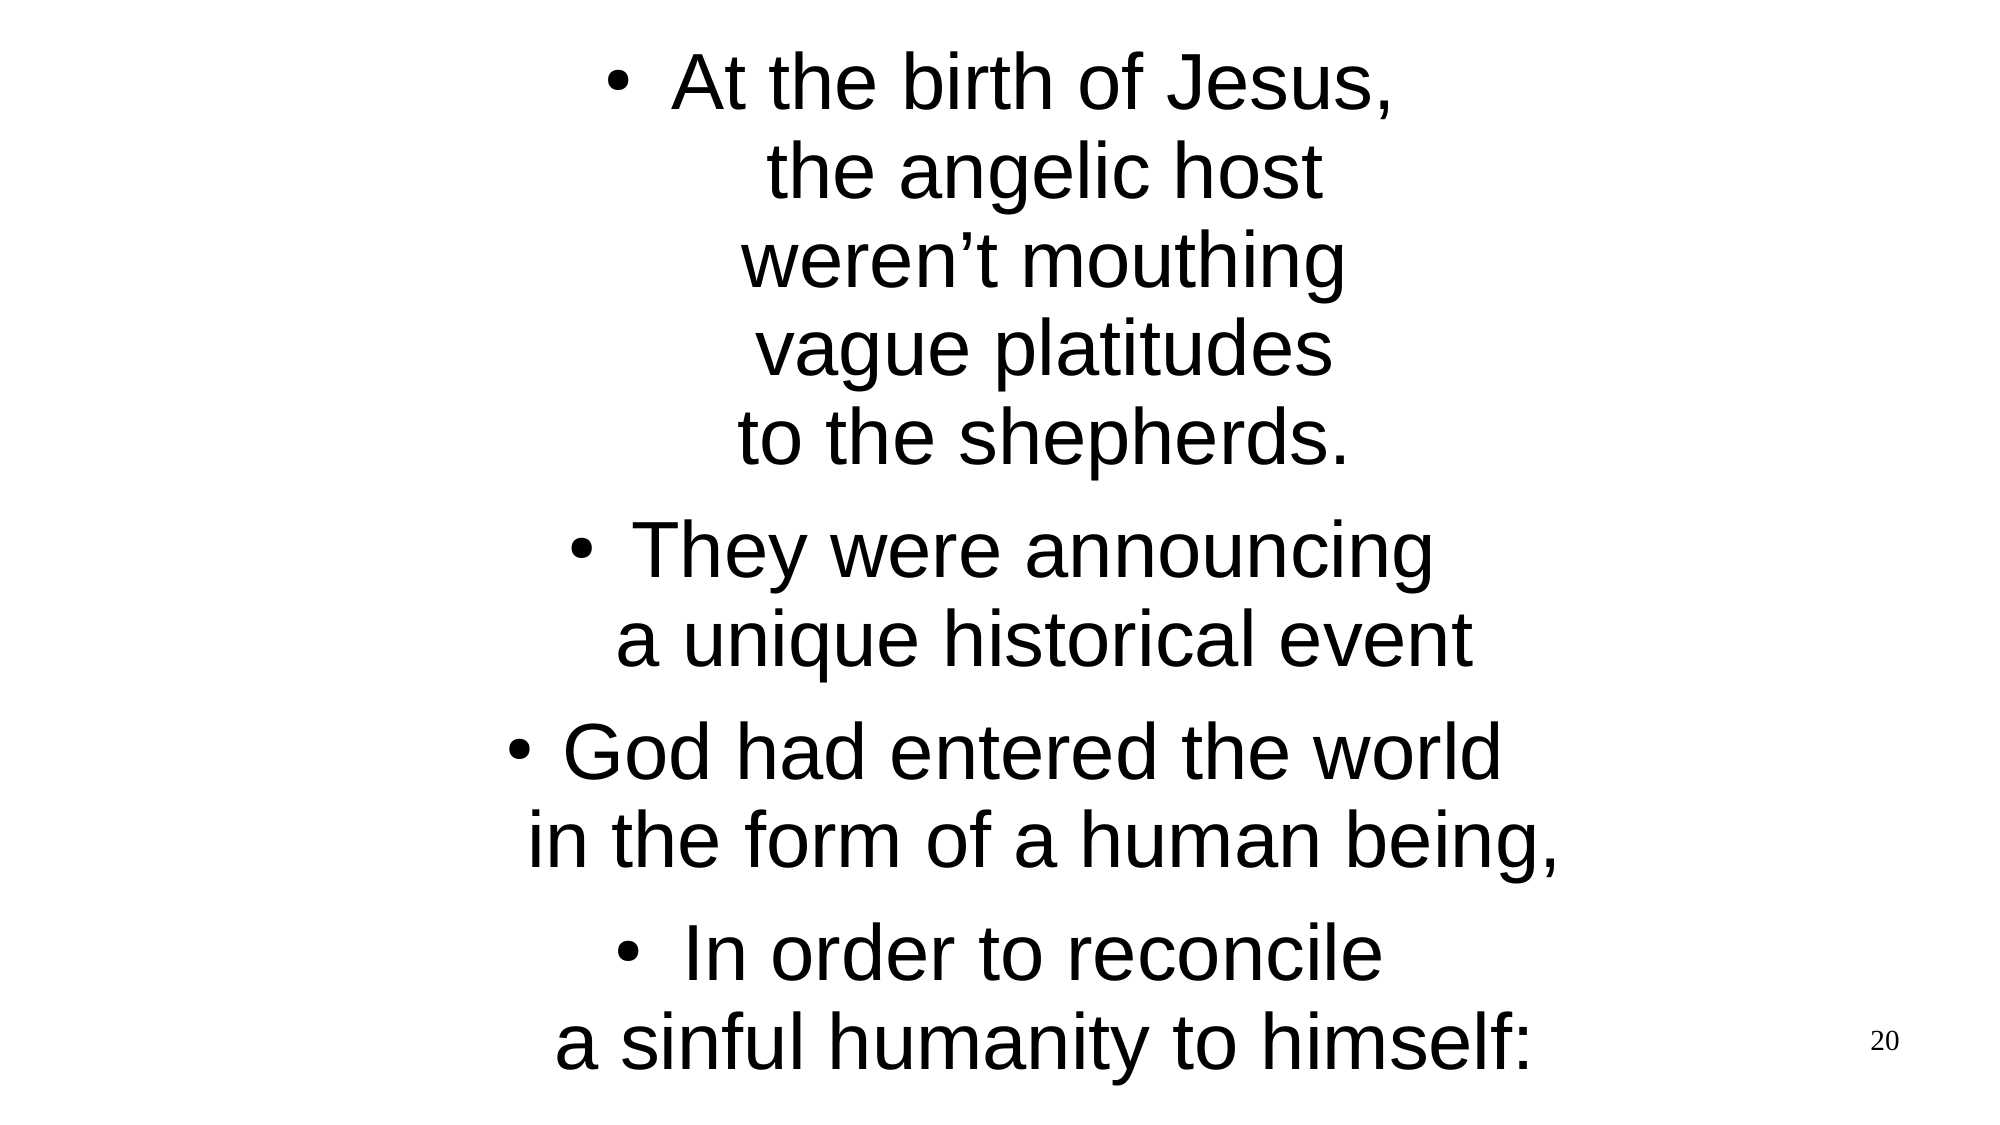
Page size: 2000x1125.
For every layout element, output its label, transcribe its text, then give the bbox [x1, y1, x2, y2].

list At the birth of Jesus, the angelic host weren’t mouthing vague platitudes to the shepherds. They were announcing a unique historical event God had entered the world in the form of a human being, In order to reconcile a sinful humanity to himself: [37, 37, 1988, 1088]
